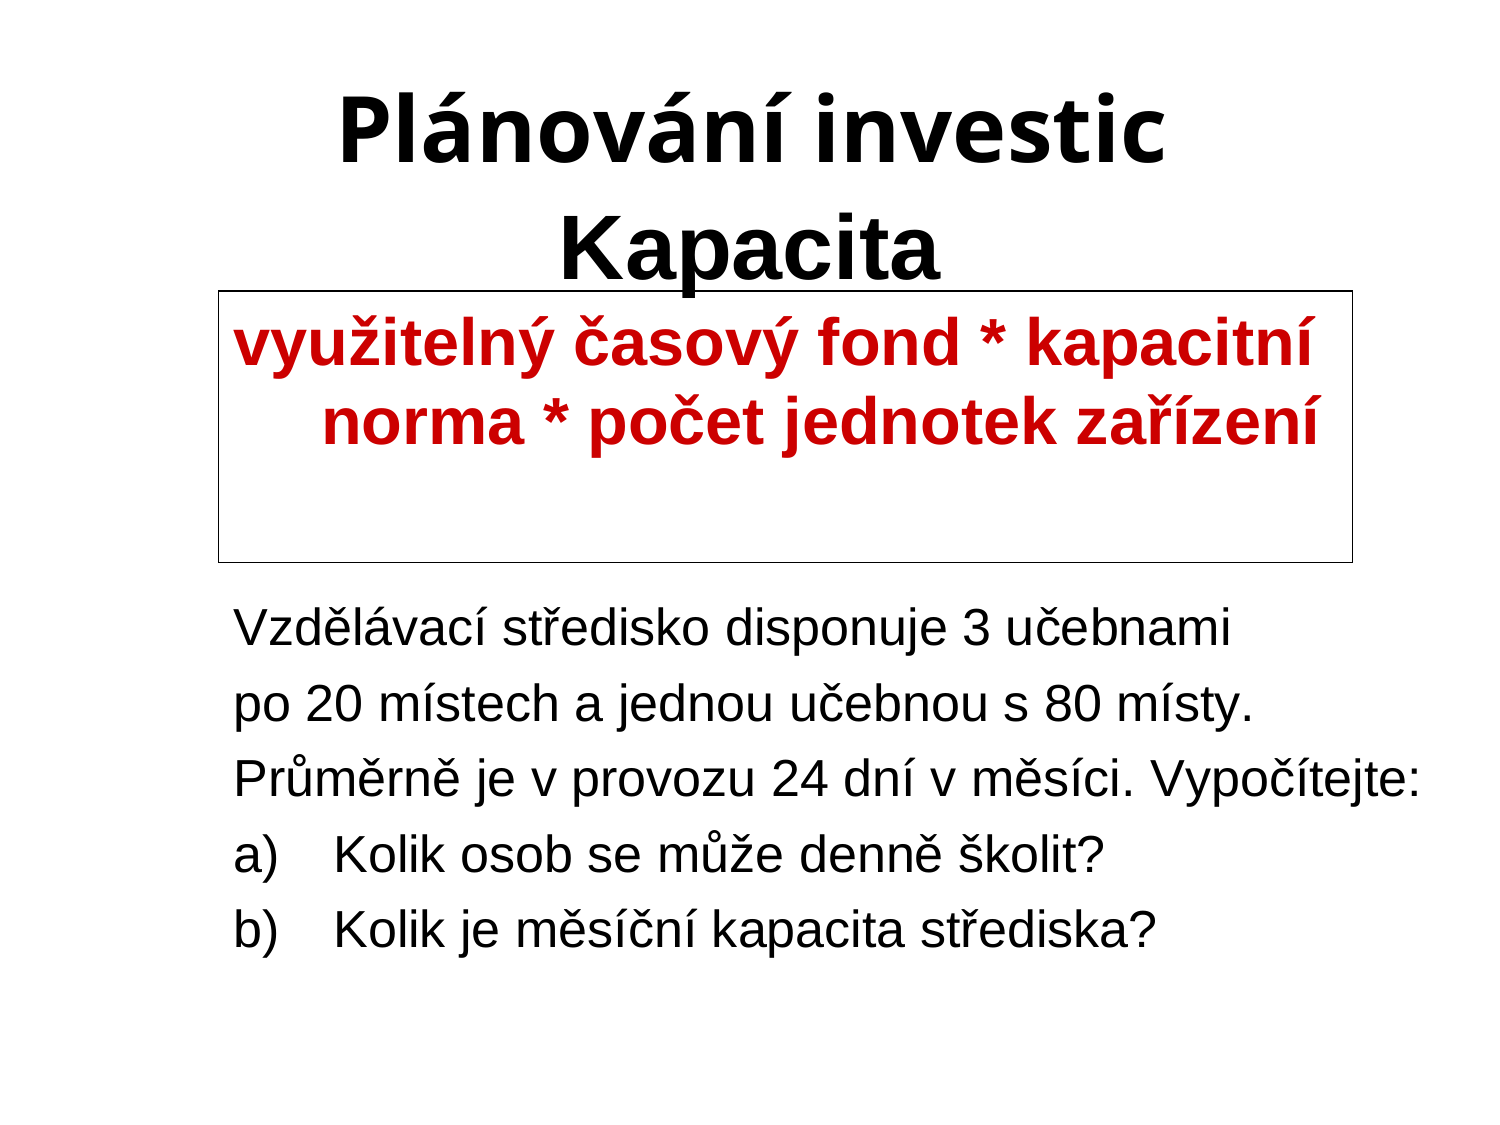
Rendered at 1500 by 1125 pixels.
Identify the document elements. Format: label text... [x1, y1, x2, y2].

title Kapacita [75, 148, 1426, 337]
text_box Plánování investic [76, 66, 1427, 185]
list využitelný časový fond * kapacitní norma * počet jednotek zařízení [218, 290, 1353, 563]
text_box Vzdělávací středisko disponuje 3 učebnami po 20 místech a jednou učebnou s 80 místy. Průměrně je v provozu 24 dní v měsíci. Vypočítejte: Kolik osob se může denně školit? Kolik je měsíční kapacita střediska? [218, 586, 1447, 1012]
